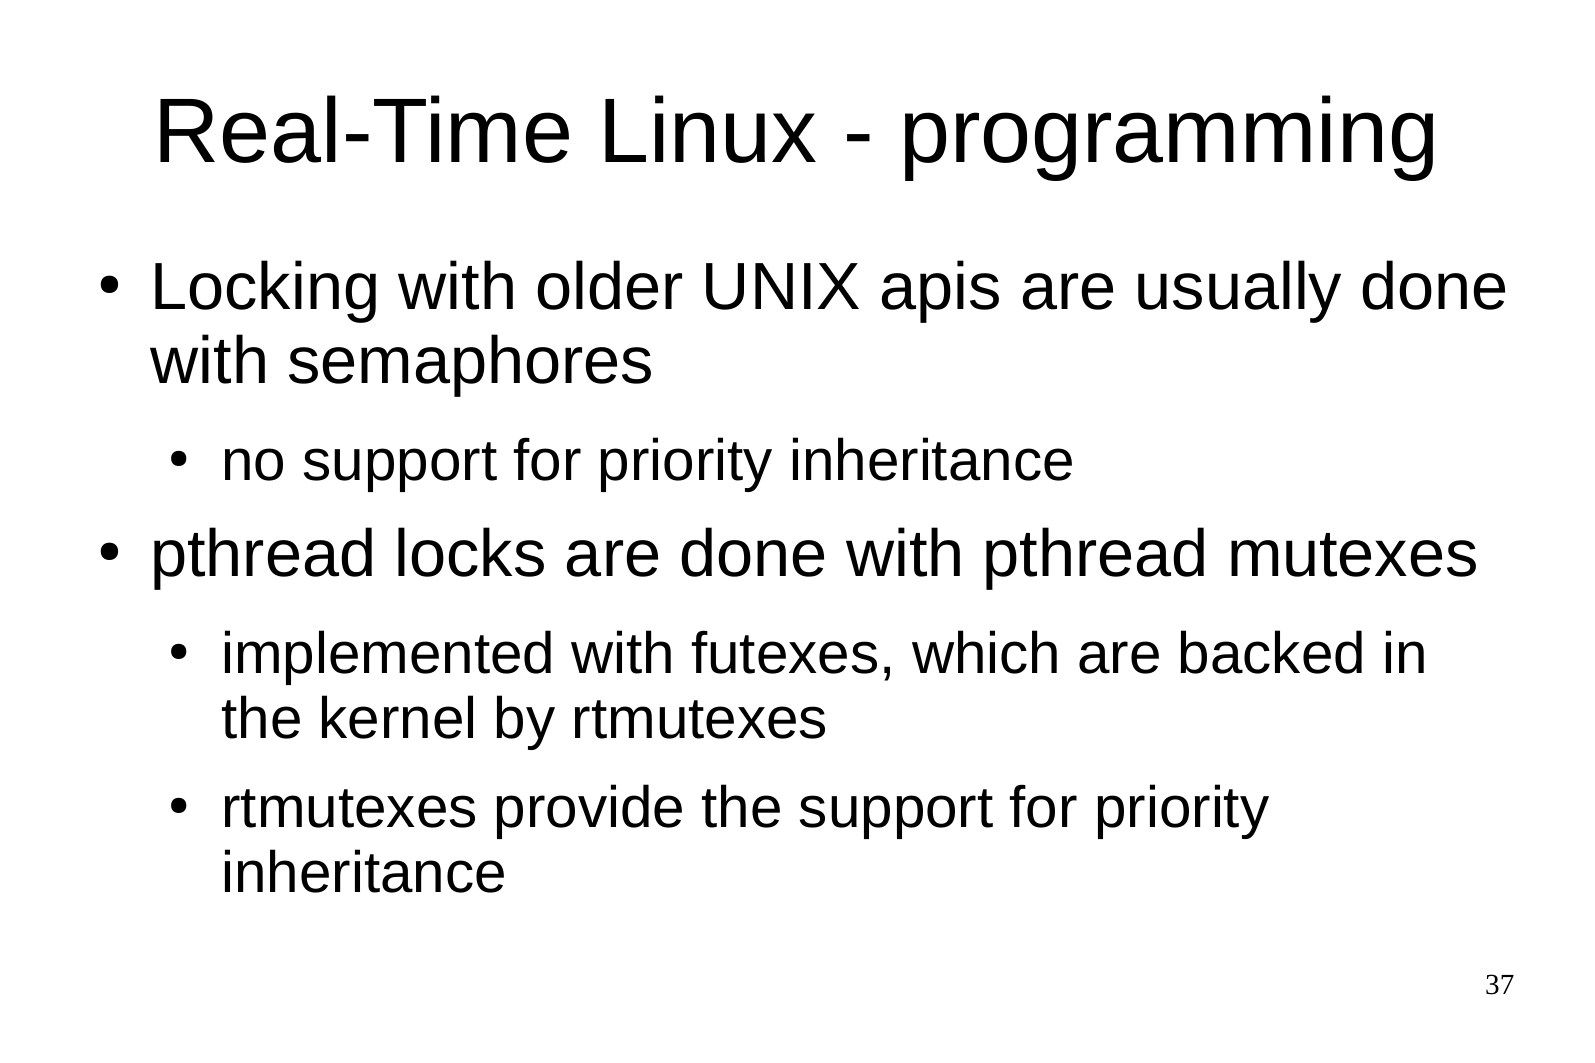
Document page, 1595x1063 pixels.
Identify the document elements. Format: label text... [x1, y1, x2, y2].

list Locking with older UNIX apis are usually done with semaphores no support for priority inheritance pthread locks are done with pthread mutexes implemented with futexes, which are backed in the kernel by rtmutexes rtmutexes provide the support for priority inheritance [79, 248, 1515, 936]
title Real-Time Linux - programming [79, 49, 1515, 213]
